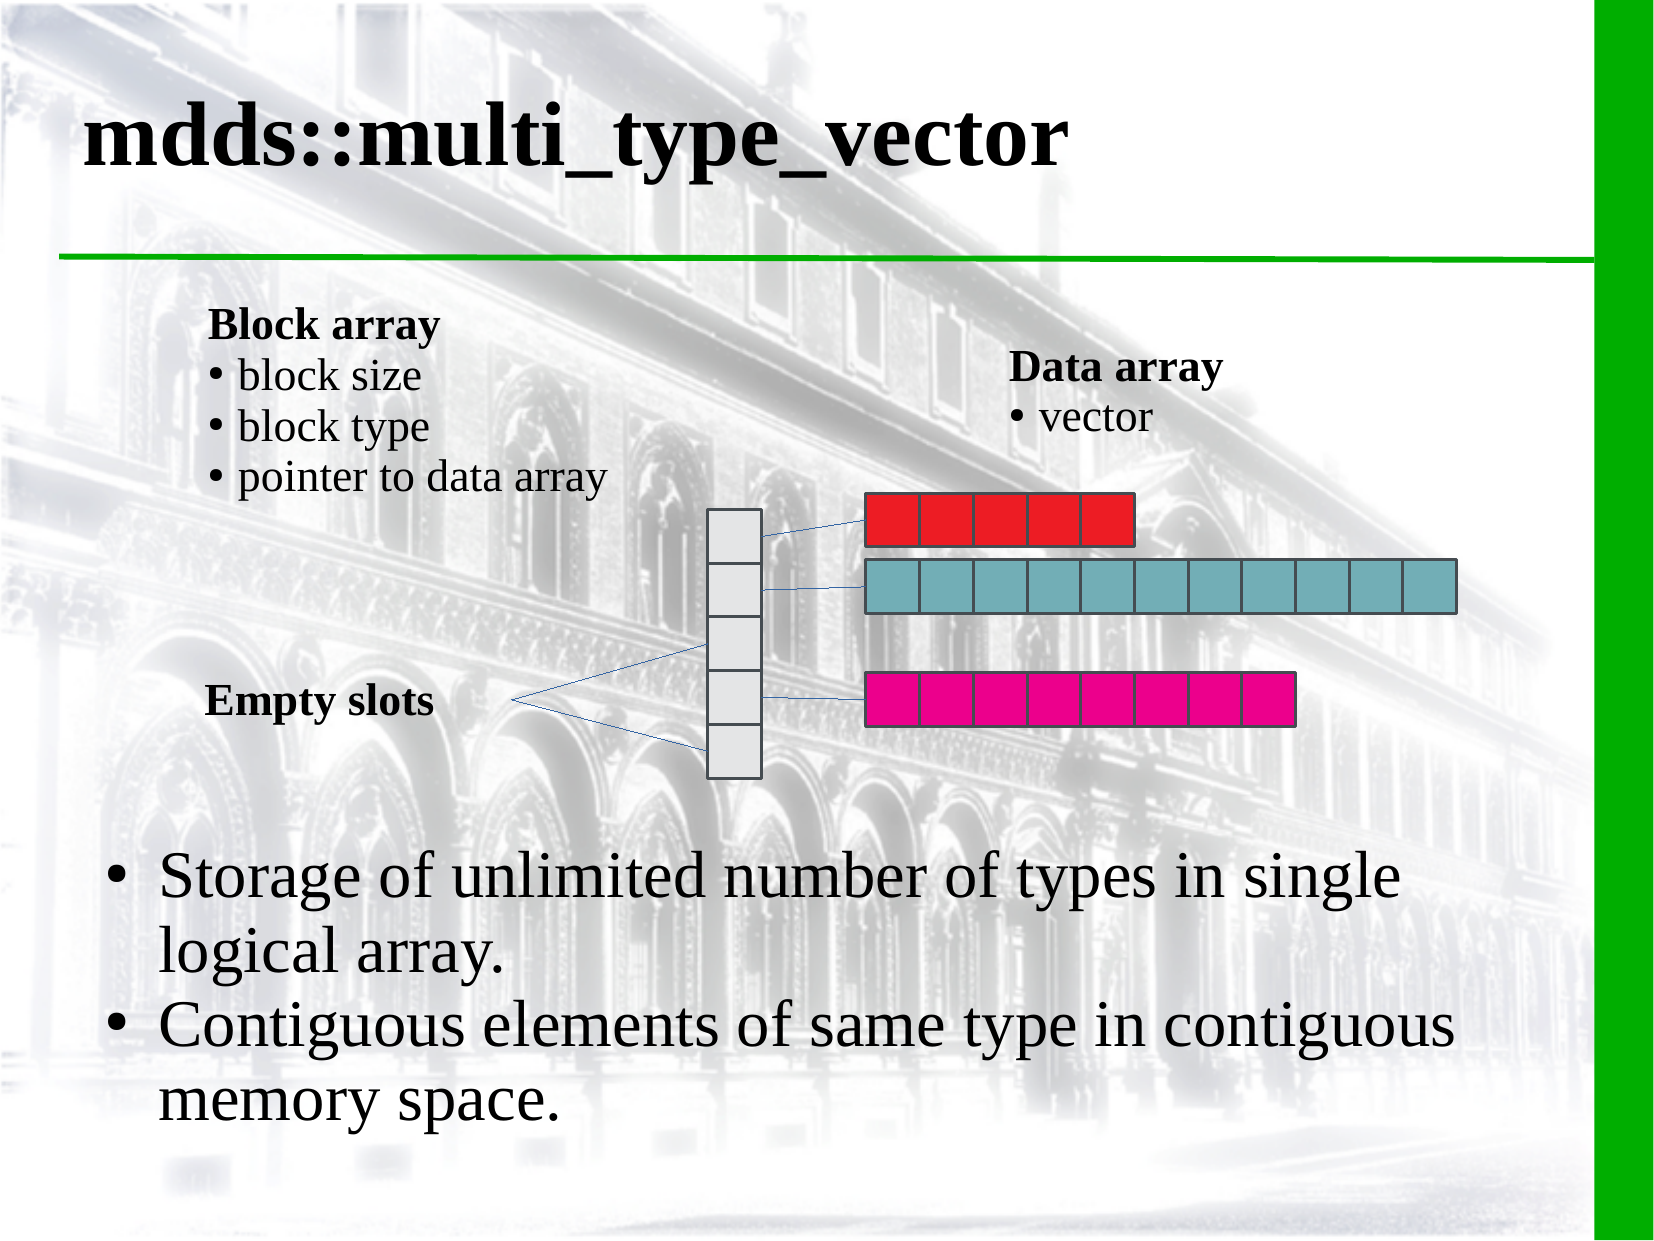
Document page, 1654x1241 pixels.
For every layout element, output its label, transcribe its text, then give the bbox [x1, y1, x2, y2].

text_box Block array block size block type pointer to data array [193, 291, 702, 510]
text_box [865, 493, 1135, 547]
text_box [707, 509, 762, 779]
text_box Storage of unlimited number of types in single logical array. Contiguous elements of same type in contiguous memory space. [72, 831, 1596, 1211]
text_box Empty slots [189, 667, 512, 733]
title mdds::multi_type_vector [82, 49, 1571, 221]
text_box [865, 672, 1296, 727]
text_box [865, 559, 1457, 614]
picture [0, 2, 1594, 1241]
text_box Data array vector [993, 332, 1404, 450]
